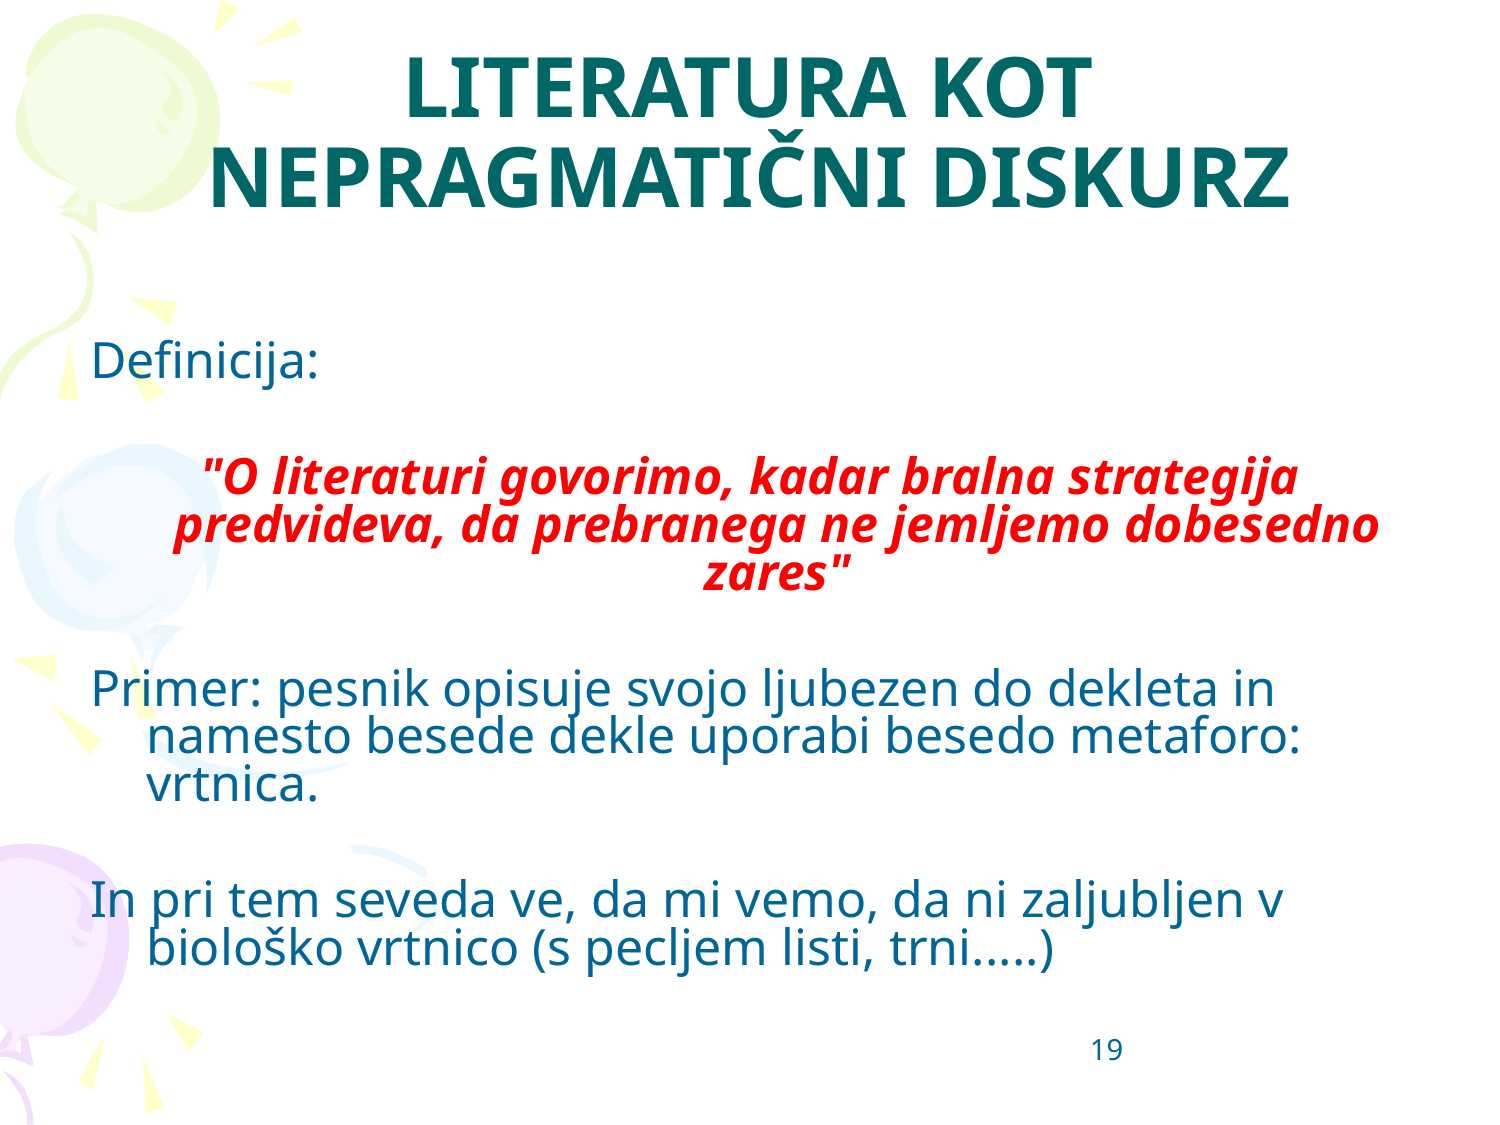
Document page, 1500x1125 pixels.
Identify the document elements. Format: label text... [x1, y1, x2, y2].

list Definicija: "O literaturi govorimo, kadar bralna strategija predvideva, da prebranega ne jemljemo dobesedno zares" Primer: pesnik opisuje svojo ljubezen do dekleta in namesto besede dekle uporabi besedo metaforo: vrtnica. In pri tem seveda ve, da mi vemo, da ni zaljubljen v biološko vrtnico (s pecljem listi, trni.....) [75, 262, 1425, 994]
title LITERATURA KOT NEPRAGMATIČNI DISKURZ [72, 16, 1425, 233]
slide_number <number> [1074, 1024, 1425, 1100]
